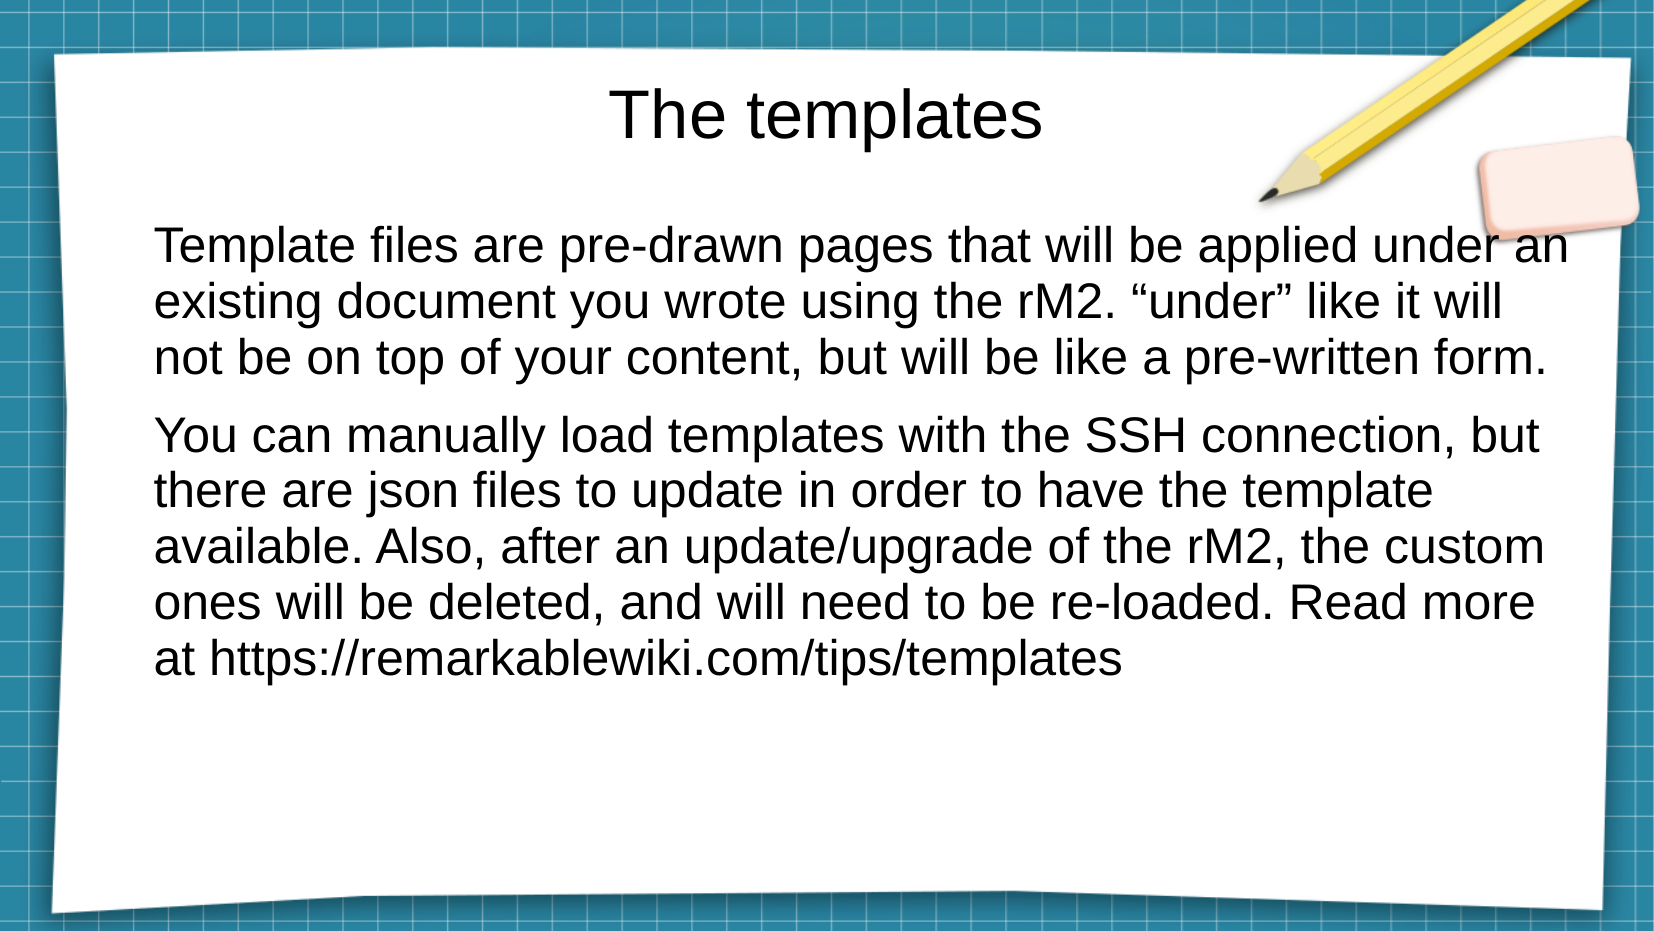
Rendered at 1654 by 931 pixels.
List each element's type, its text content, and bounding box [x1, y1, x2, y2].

title The templates [82, 37, 1571, 193]
list Template files are pre-drawn pages that will be applied under an existing document you wrote using the rM2. “under” like it will not be on top of your content, but will be like a pre-written form. You can manually load templates with the SSH connection, but there are json files to update in order to have the template available. Also, after an update/upgrade of the rM2, the custom ones will be deleted, and will need to be re-loaded. Read more at https://remarkablewiki.com/tips/templates [82, 217, 1571, 758]
picture [0, 0, 1654, 931]
